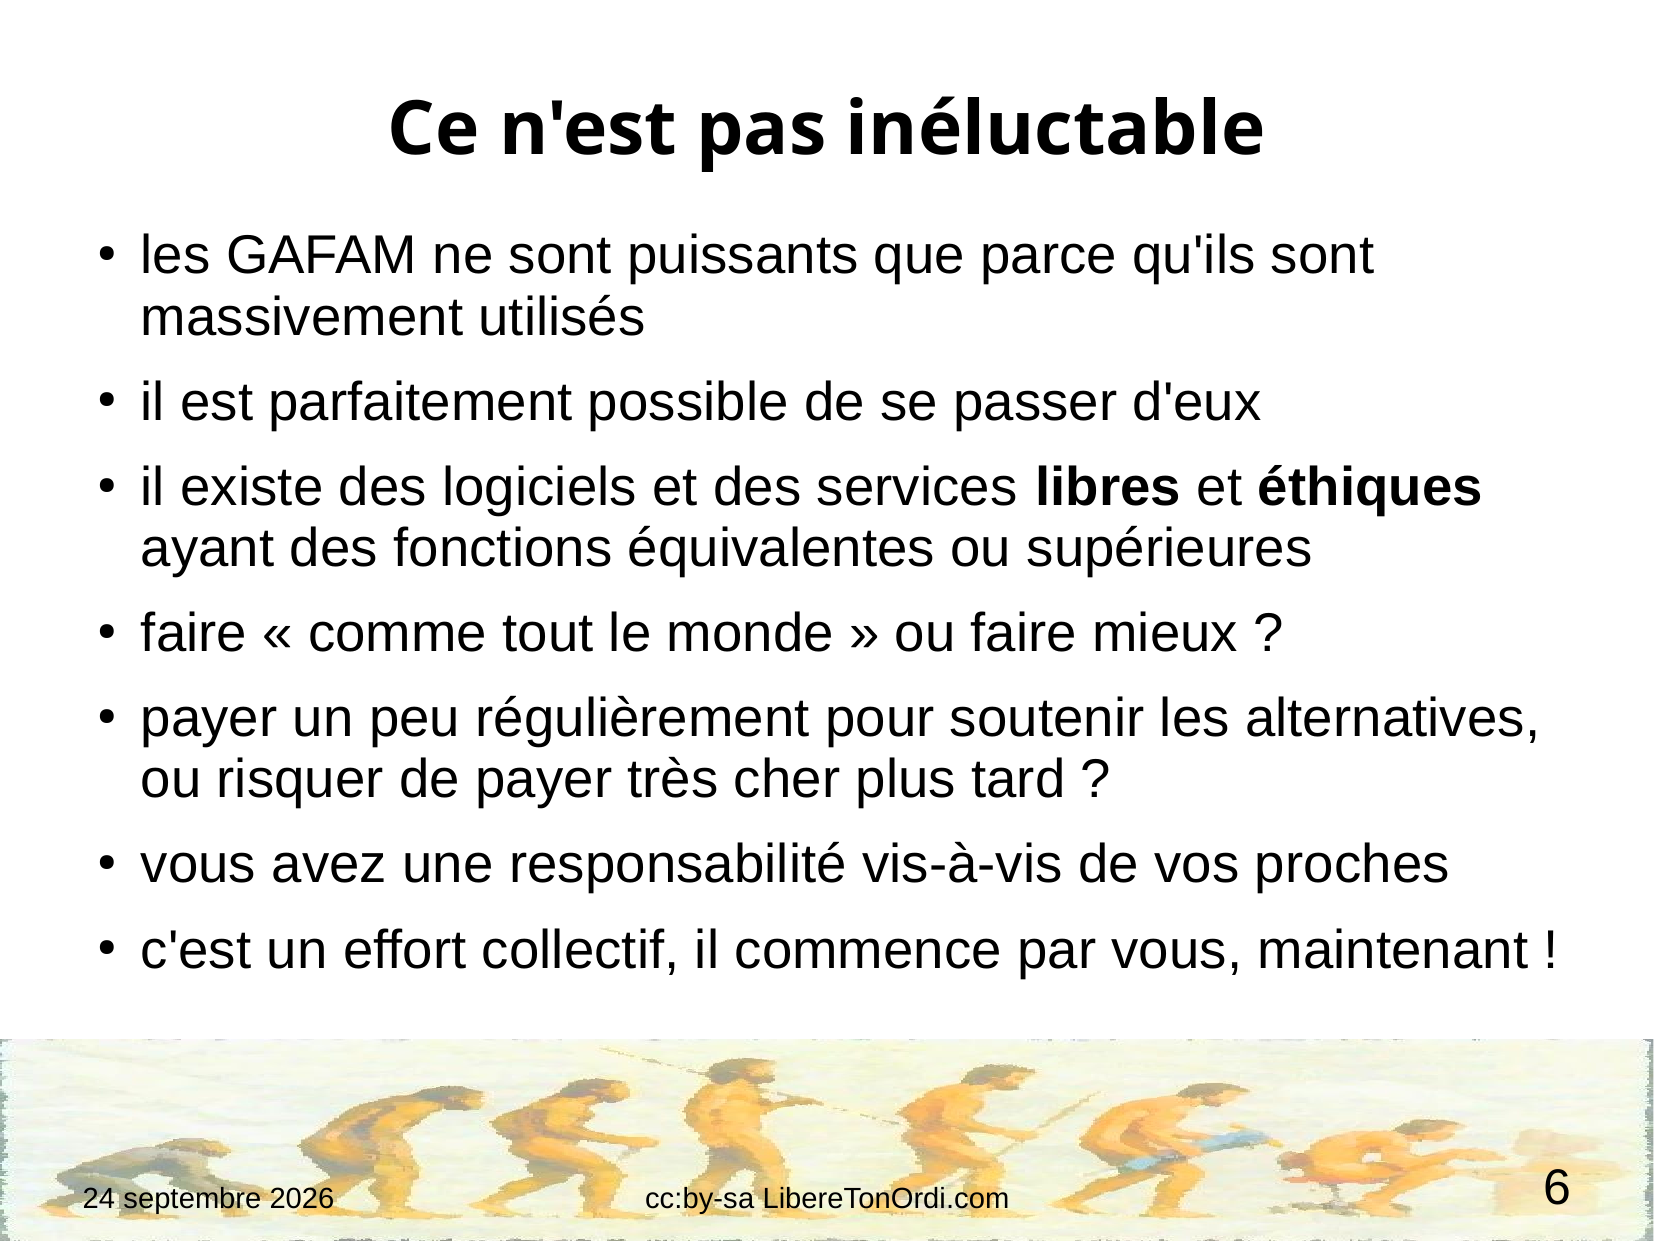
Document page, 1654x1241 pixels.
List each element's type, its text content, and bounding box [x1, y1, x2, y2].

title Ce n'est pas inéluctable [82, 49, 1571, 201]
picture [0, 1039, 1654, 1241]
list les GAFAM ne sont puissants que parce qu'ils sont massivement utilisés il est parfaitement possible de se passer d'eux il existe des logiciels et des services libres et éthiques ayant des fonctions équivalentes ou supérieures faire « comme tout le monde » ou faire mieux ? payer un peu régulièrement pour soutenir les alternatives, ou risquer de payer très cher plus tard ? vous avez une responsabilité vis-à-vis de vos proches c'est un effort collectif, il commence par vous, maintenant ! [82, 224, 1571, 1040]
